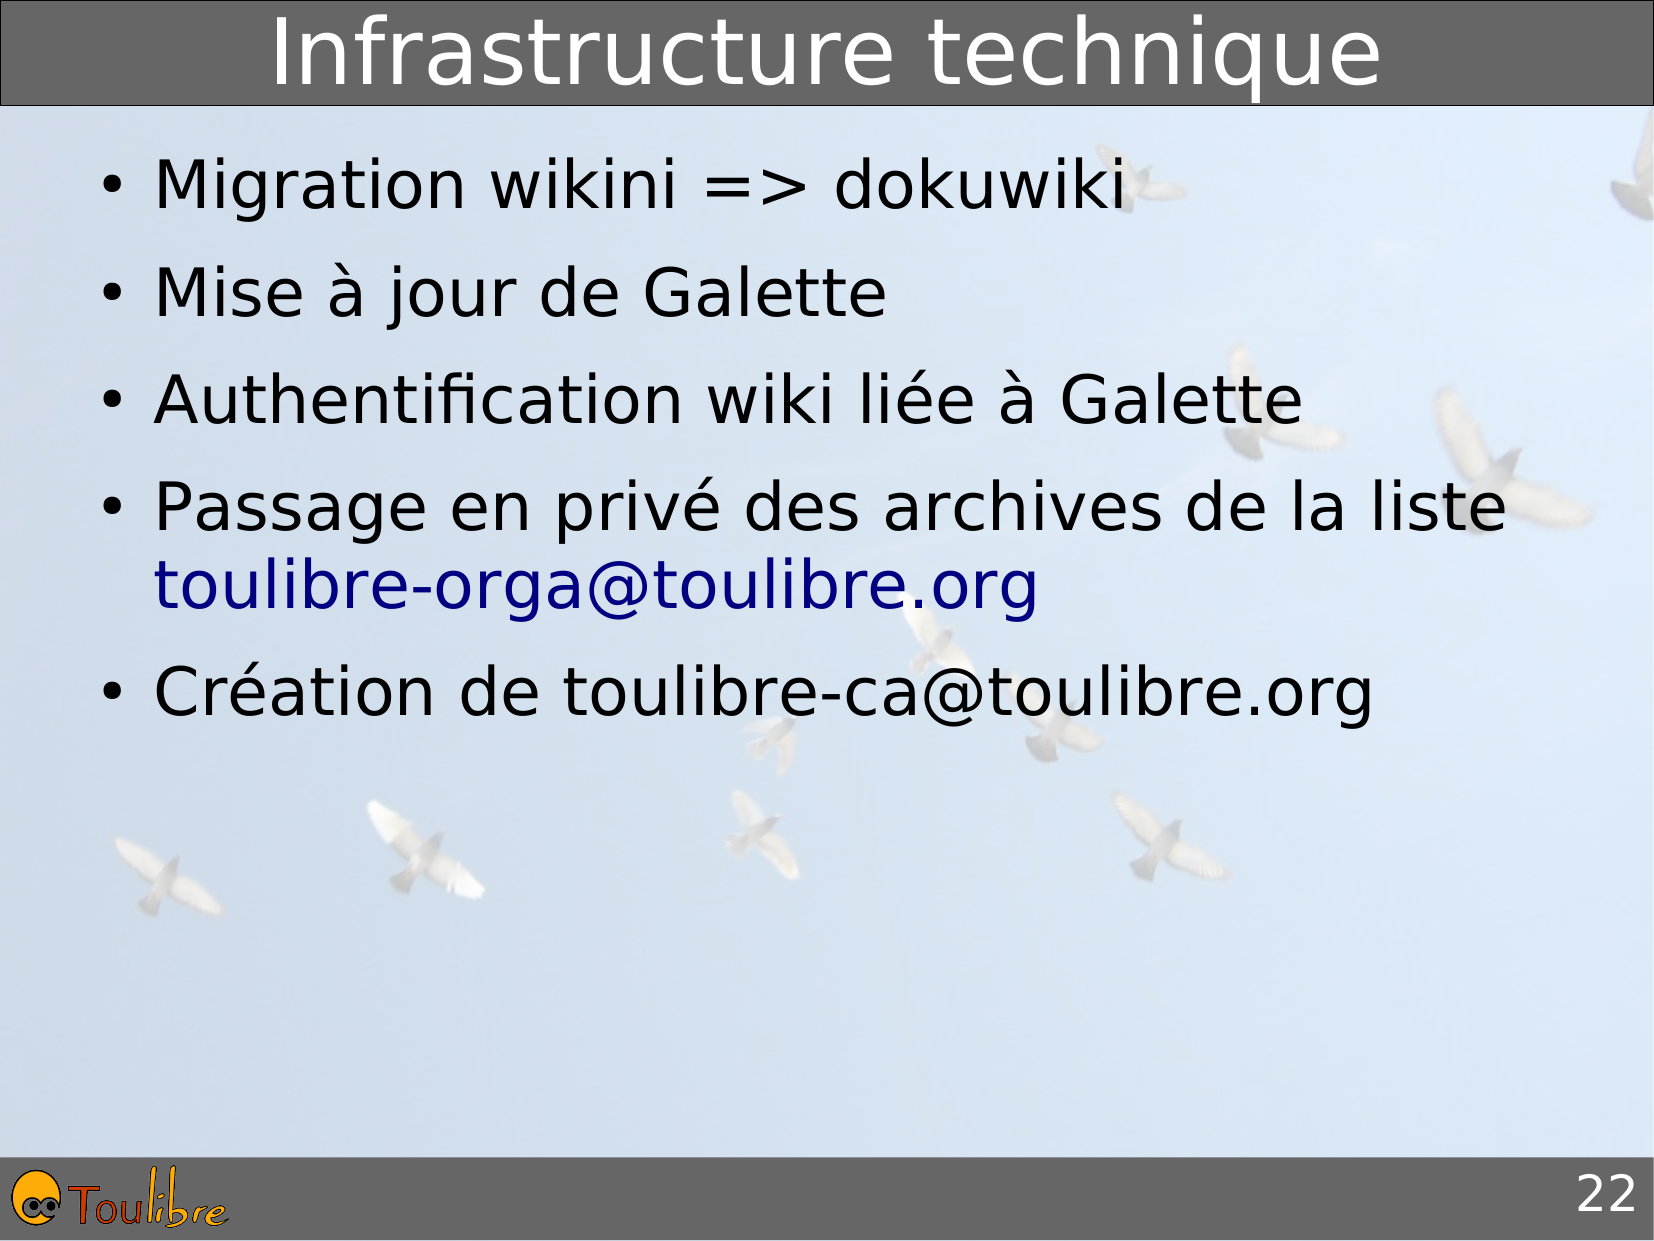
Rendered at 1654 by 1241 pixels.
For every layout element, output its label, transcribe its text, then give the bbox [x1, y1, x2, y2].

picture [11, 1165, 229, 1228]
list Migration wikini => dokuwiki Mise à jour de Galette Authentification wiki liée à Galette Passage en privé des archives de la liste toulibre-orga@toulibre.org Création de toulibre-ca@toulibre.org [82, 146, 1571, 1094]
title Infrastructure technique [0, 0, 1654, 107]
